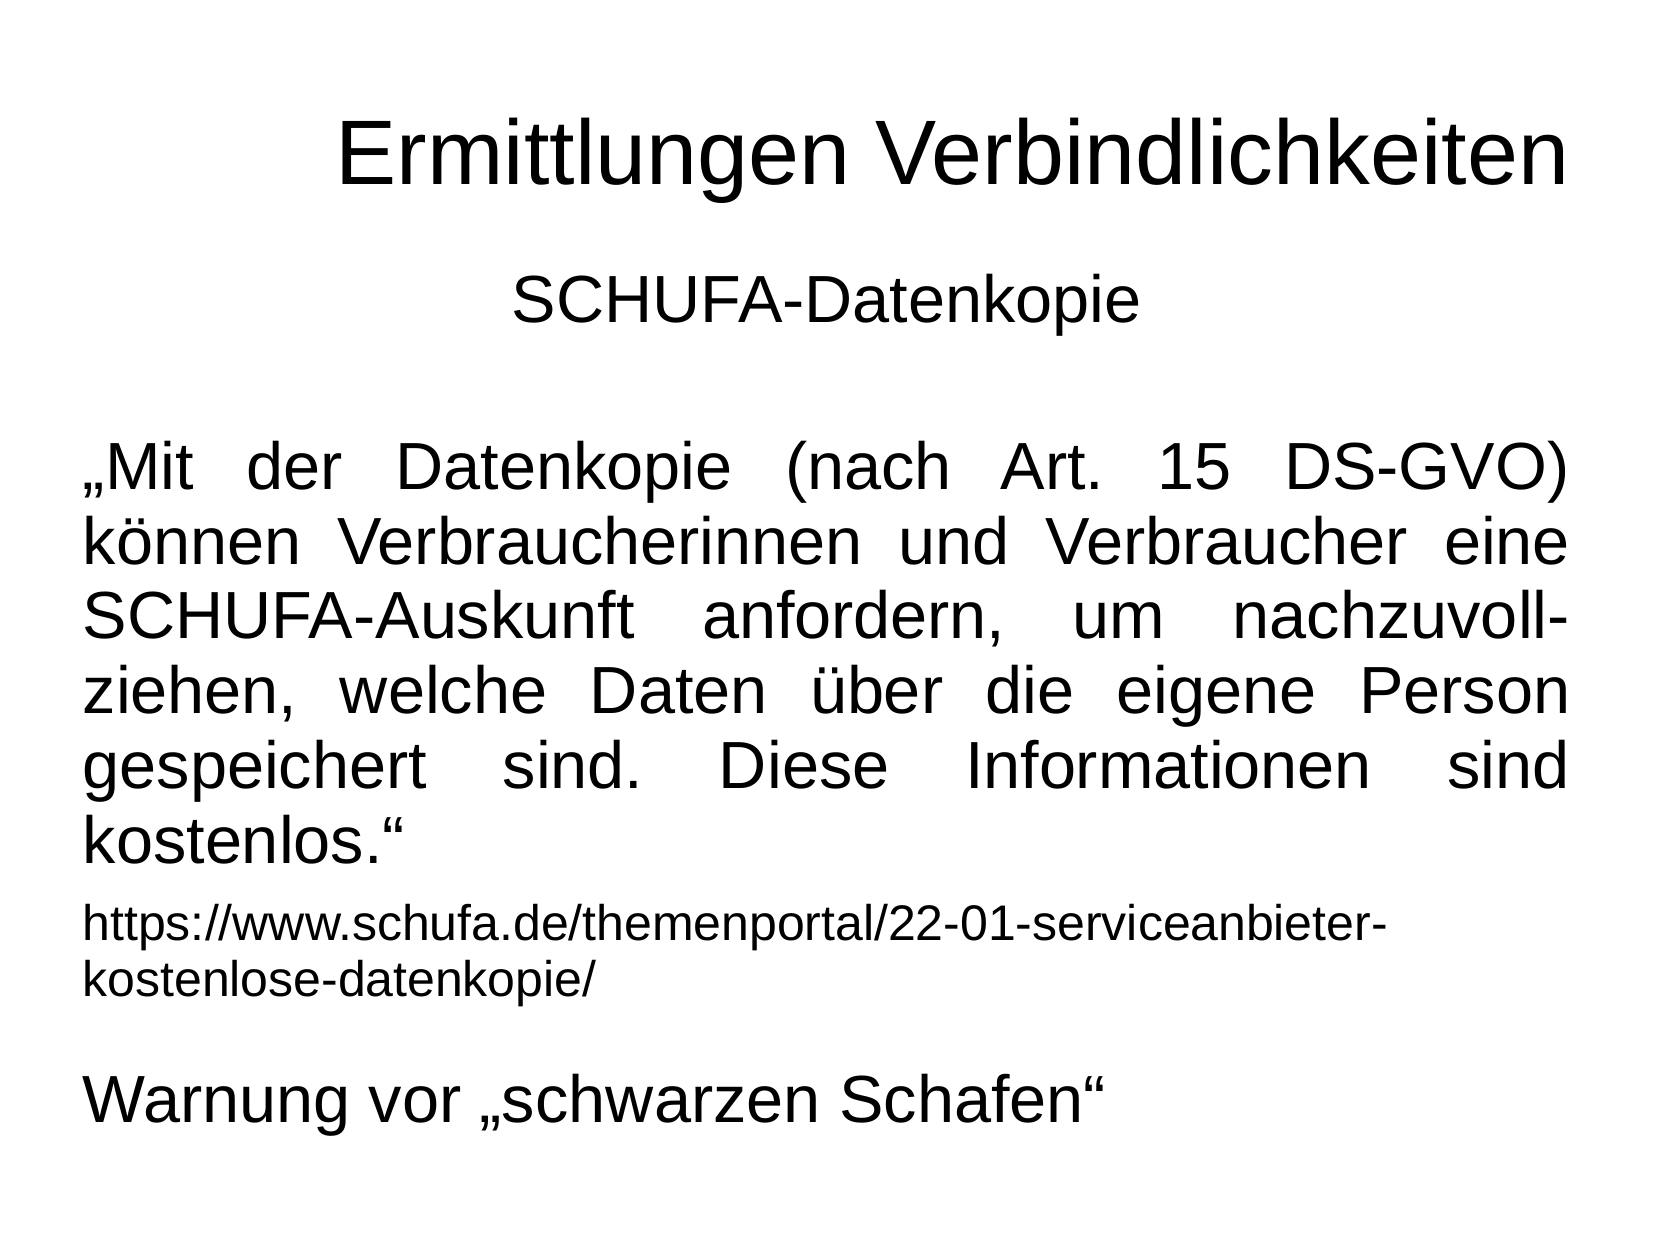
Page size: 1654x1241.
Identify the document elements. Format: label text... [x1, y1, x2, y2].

subtitle SCHUFA-Datenkopie „Mit der Datenkopie (nach Art. 15 DS-GVO) können Verbraucherinnen und Verbraucher eine SCHUFA-Auskunft anfordern, um nachzuvoll-ziehen, welche Daten über die eigene Person gespeichert sind. Diese Informationen sind kostenlos.“ https://www.schufa.de/themenportal/22-01-serviceanbieter-kostenlose-datenkopie/ Warnung vor „schwarzen Schafen“ [82, 261, 1571, 1138]
title Ermittlungen Verbindlichkeiten [82, 49, 1571, 257]
